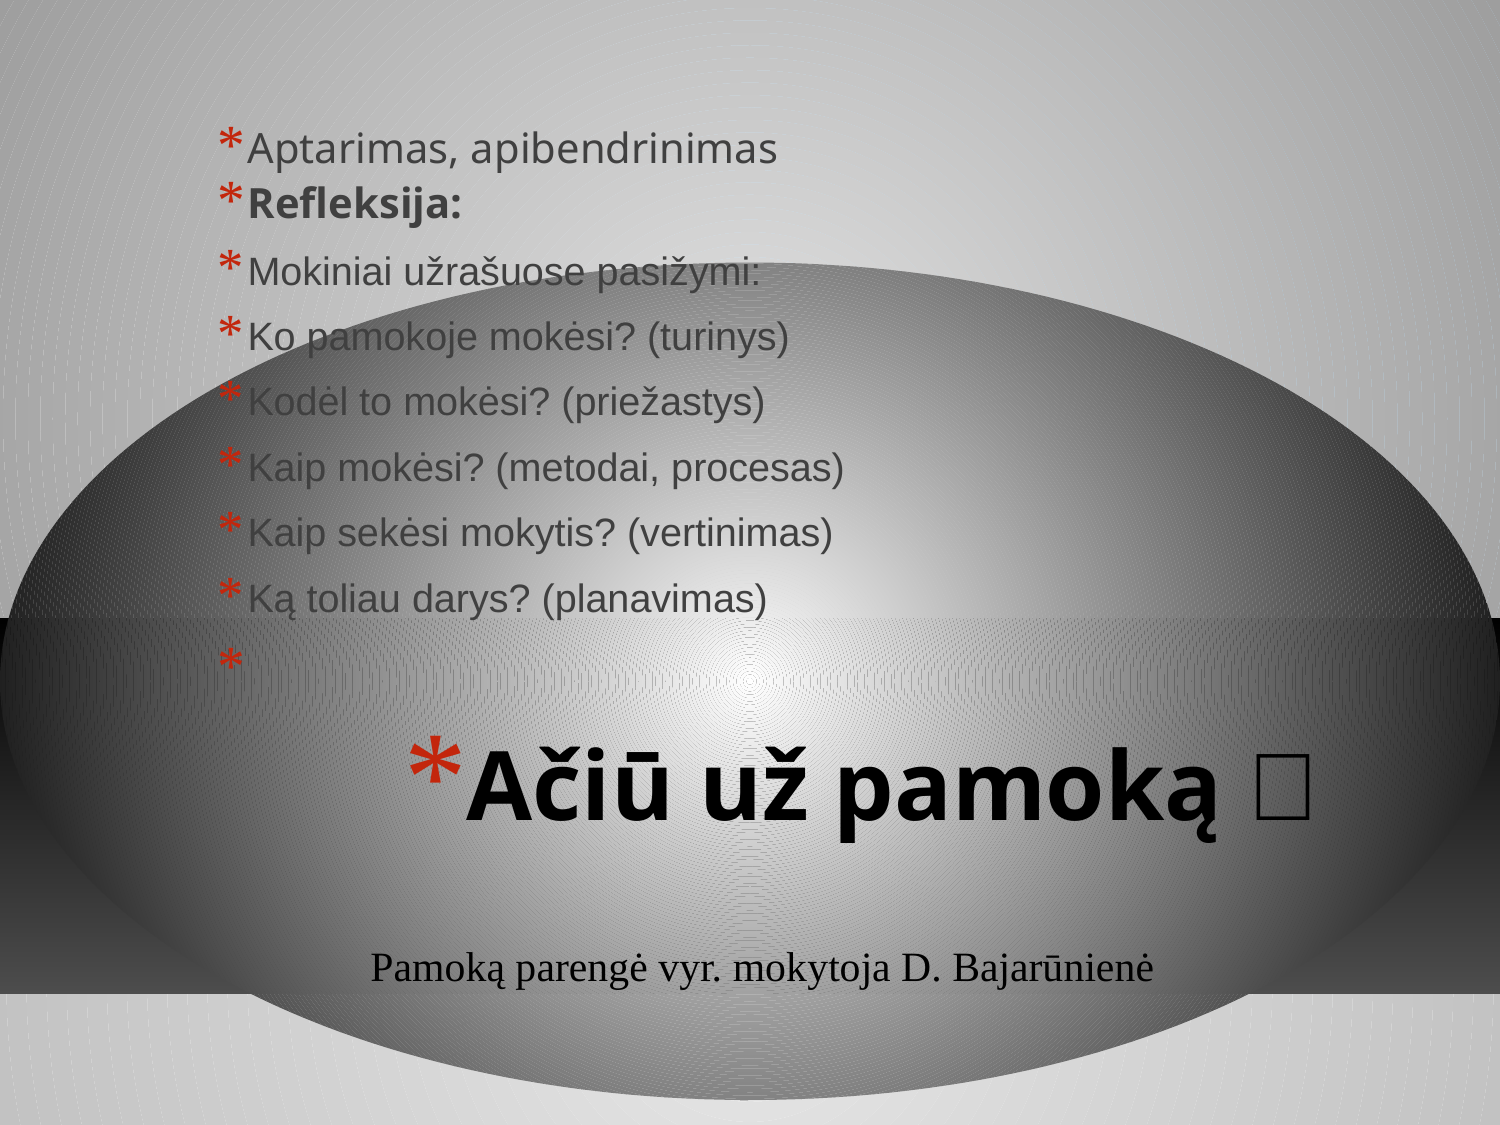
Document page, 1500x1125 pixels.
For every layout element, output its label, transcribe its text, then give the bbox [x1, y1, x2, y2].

text_box Pamoką parengė vyr. mokytoja D. Bajarūnienė [88, 931, 1437, 1045]
list Aptarimas, apibendrinimas Refleksija: Mokiniai užrašuose pasižymi: Ko pamokoje mokėsi? (turinys) Kodėl to mokėsi? (priežastys) Kaip mokėsi? (metodai, procesas) Kaip sekėsi mokytis? (vertinimas) Ką toliau darys? (planavimas) [187, 120, 1238, 691]
title Ačiū už pamoką  [294, 717, 1363, 905]
